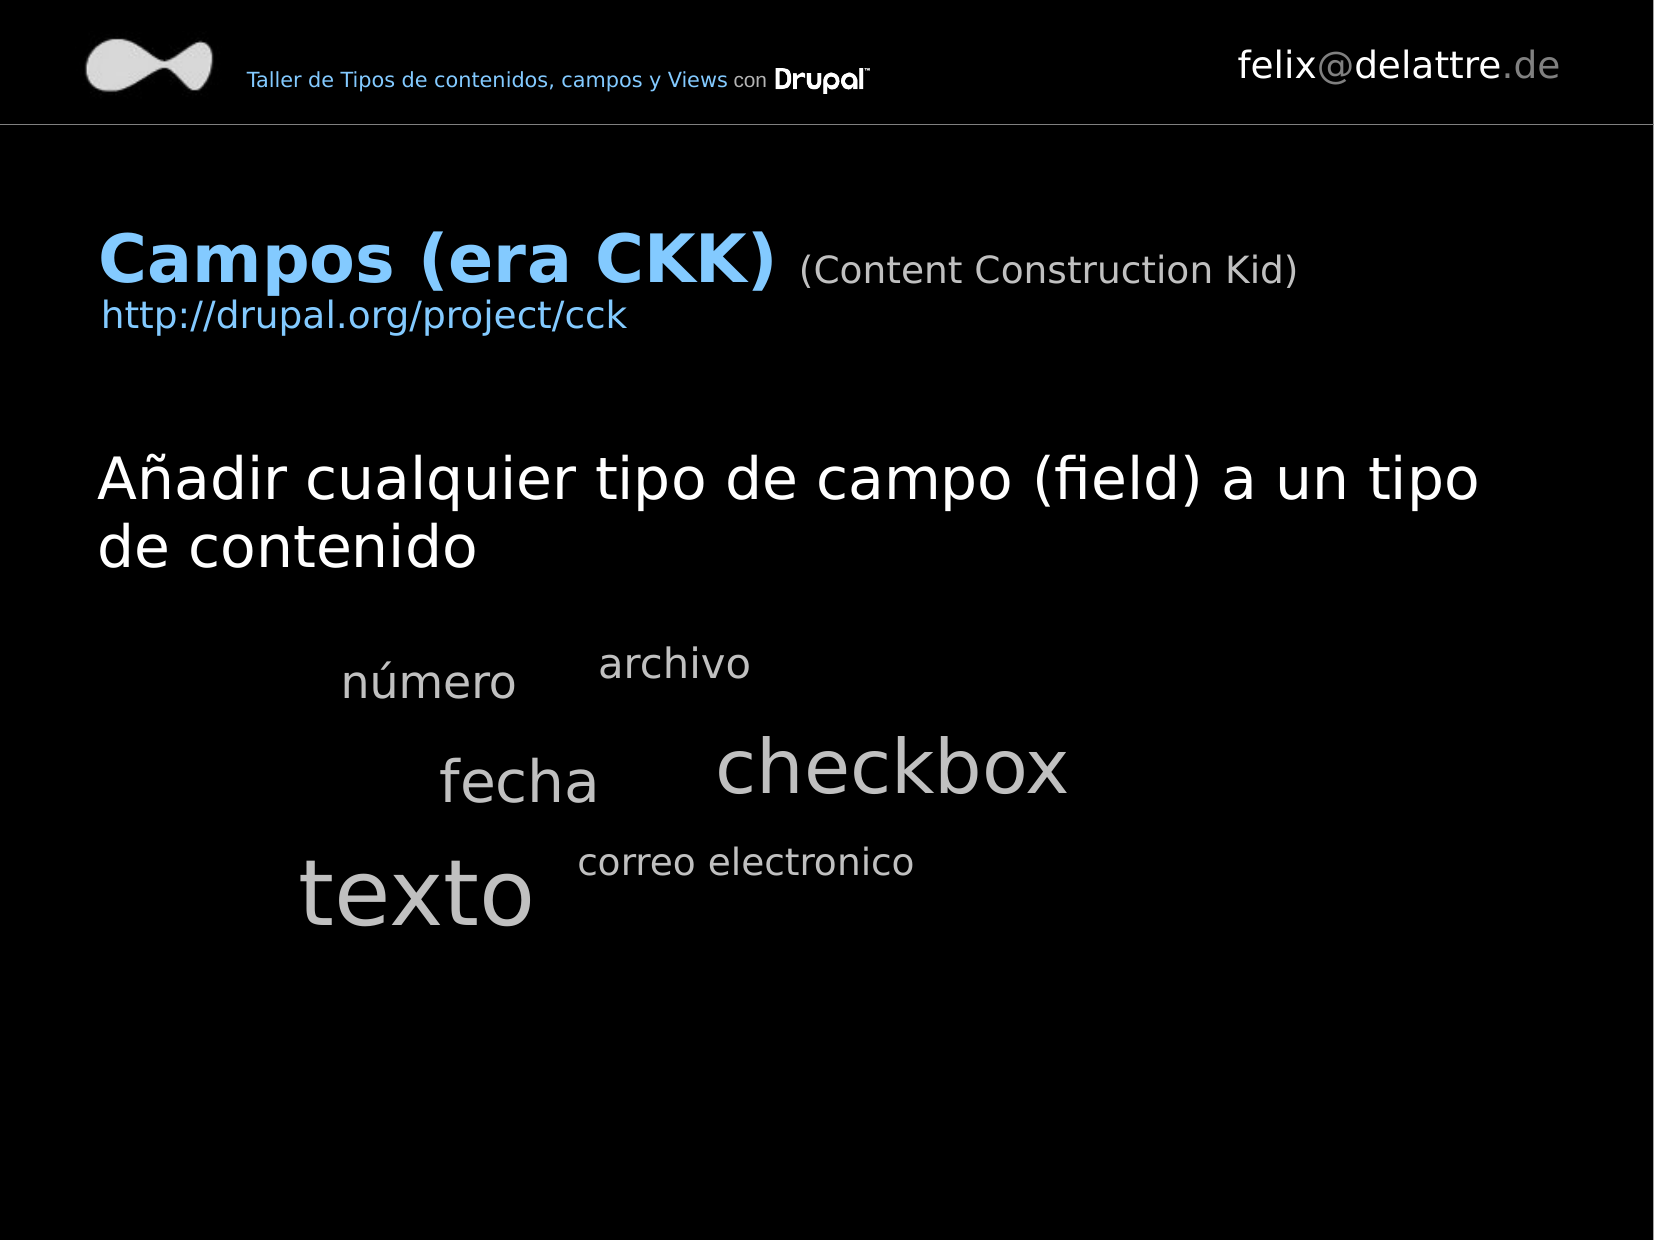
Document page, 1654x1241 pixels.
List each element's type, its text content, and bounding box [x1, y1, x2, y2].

text_box http://drupal.org/project/cck [77, 277, 653, 355]
text_box texto [283, 832, 563, 955]
text_box número [325, 648, 1282, 717]
text_box fecha [415, 732, 727, 832]
text_box correo electronico [562, 832, 1350, 892]
text_box archivo [583, 632, 1008, 696]
text_box checkbox [700, 716, 1121, 819]
picture [62, 31, 229, 104]
text_box Añadir cualquier tipo de campo (field) a un tipo de contenido [73, 429, 1576, 598]
text_box (Content Construction Kid) [775, 232, 1461, 309]
text_box Campos (era CKK) [75, 204, 1355, 316]
